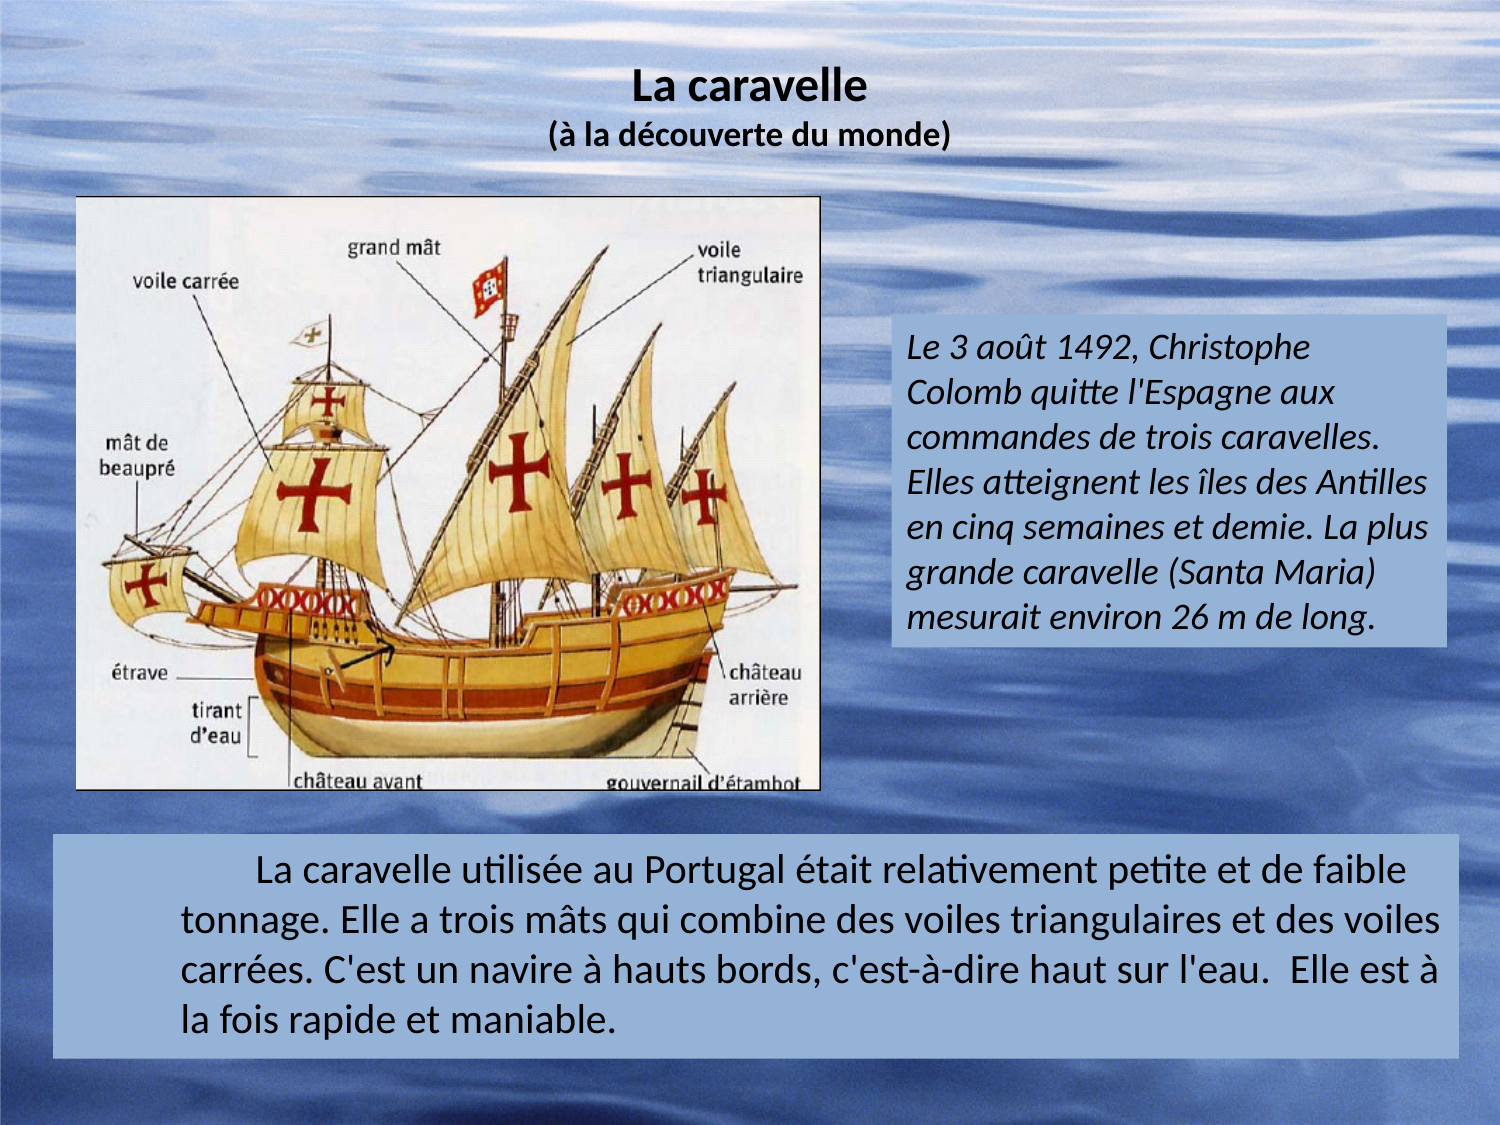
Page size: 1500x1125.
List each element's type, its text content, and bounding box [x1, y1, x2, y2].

text_box Le 3 août 1492, Christophe Colomb quitte l'Espagne aux commandes de trois caravelles. Elles atteignent les îles des Antilles en cinq semaines et demie. La plus grande caravelle (Santa Maria) mesurait environ 26 m de long. [891, 314, 1447, 648]
picture [0, 0, 1500, 1125]
list La caravelle utilisée au Portugal était relativement petite et de faible tonnage. Elle a trois mâts qui combine des voiles triangulaires et des voiles carrées. C'est un navire à hauts bords, c'est-à-dire haut sur l'eau. Elle est à la fois rapide et maniable. [53, 834, 1459, 1059]
title La caravelle (à la découverte du monde) [75, 45, 1426, 161]
